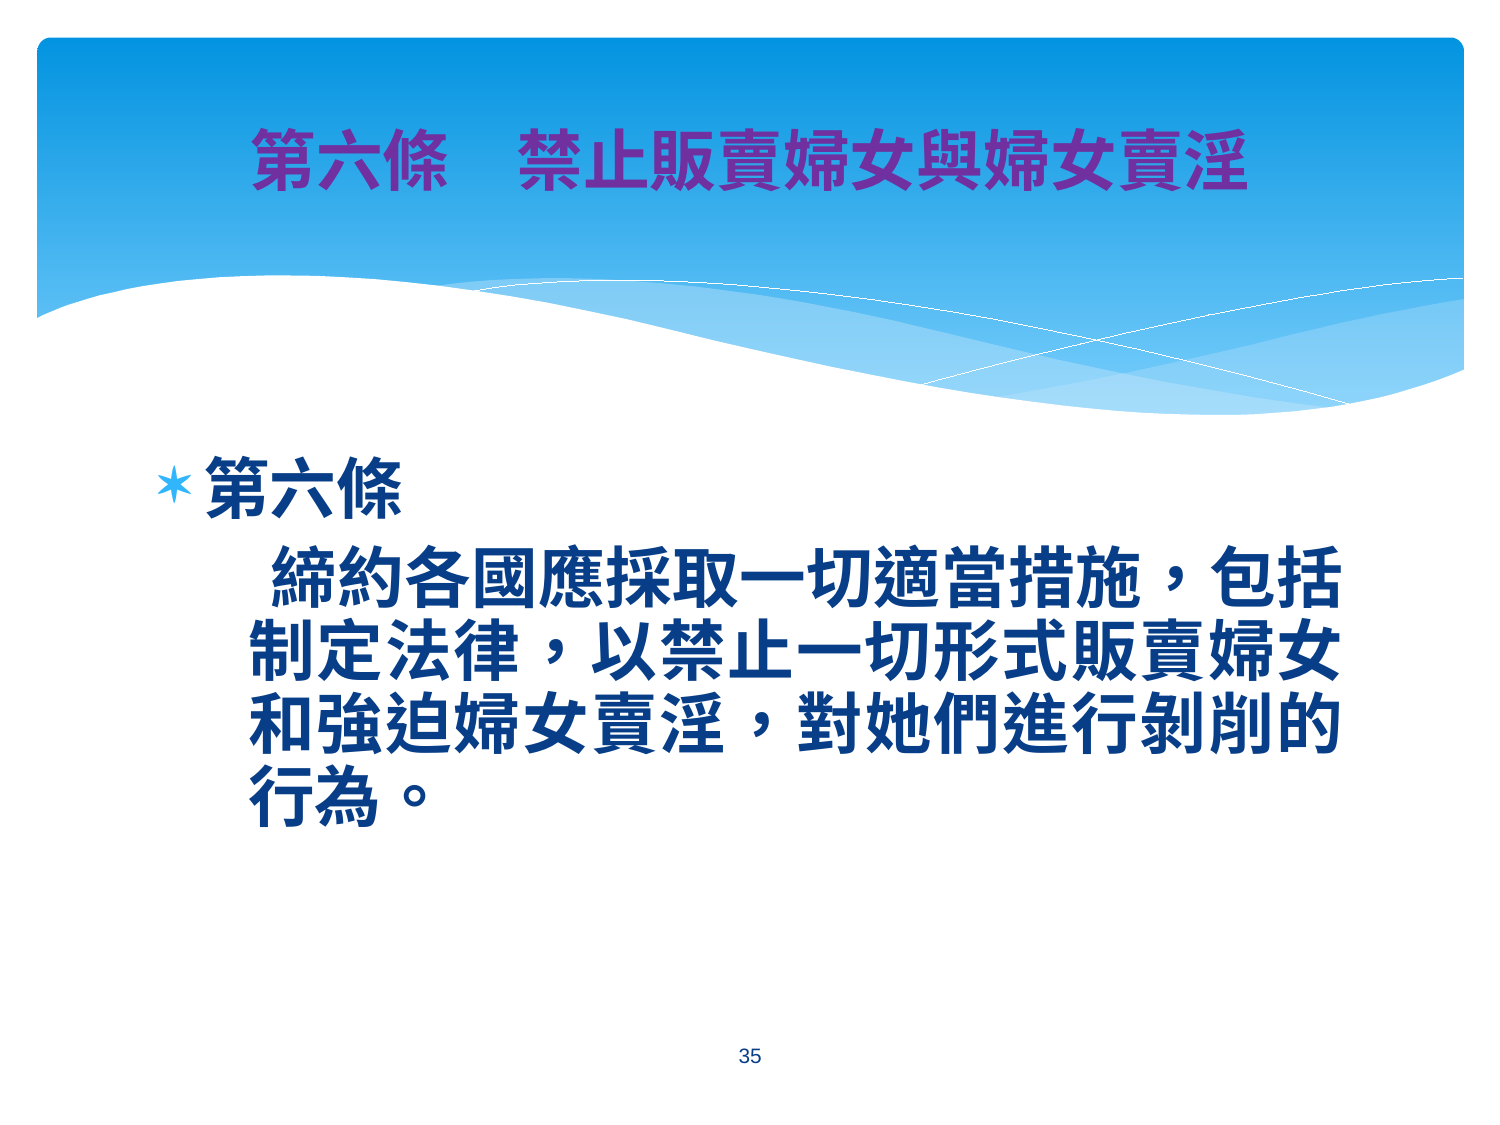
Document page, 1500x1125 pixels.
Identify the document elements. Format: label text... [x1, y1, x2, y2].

list 第六條 締約各國應採取一切適當措施，包括制定法律，以禁止一切形式販賣婦女和強迫婦女賣淫，對她們進行剝削的行為。 [143, 438, 1359, 1005]
text_box 35 [654, 1025, 846, 1086]
title 第六條 禁止販賣婦女與婦女賣淫 [75, 55, 1426, 262]
